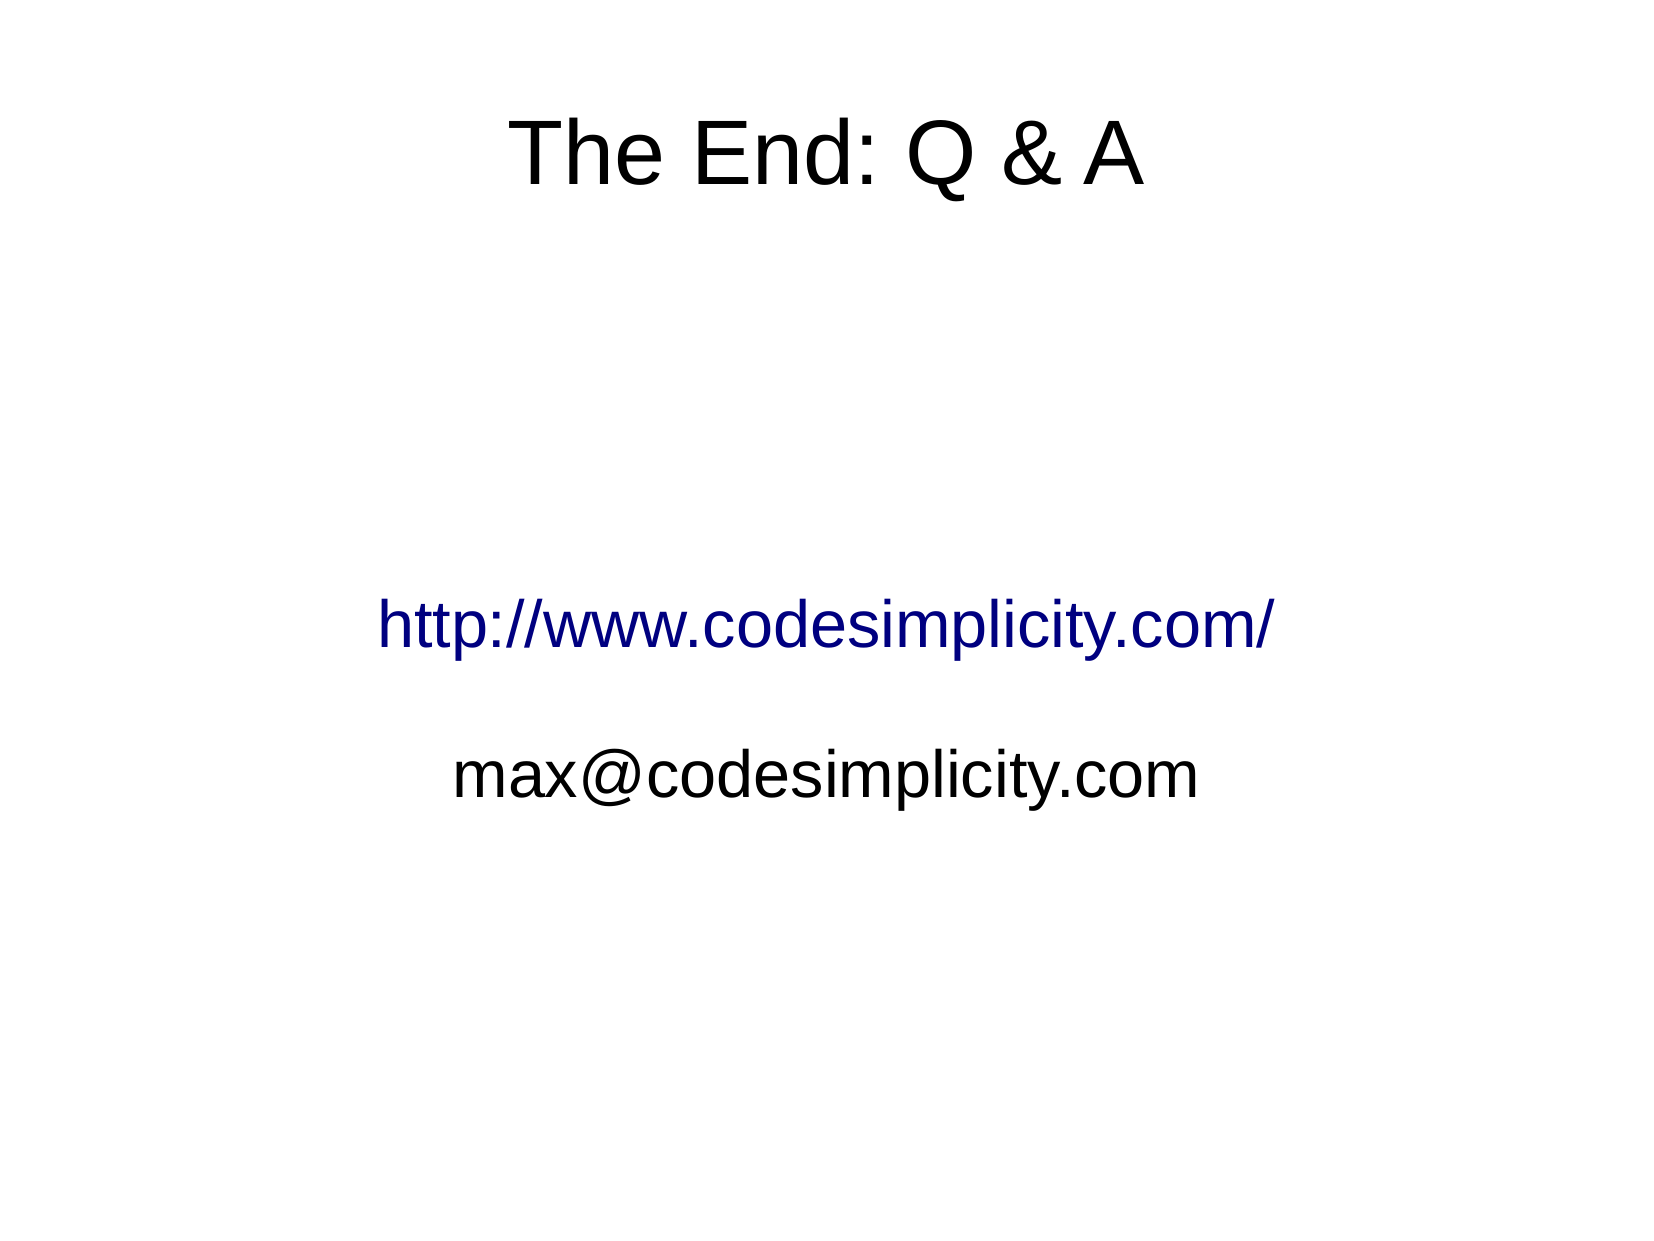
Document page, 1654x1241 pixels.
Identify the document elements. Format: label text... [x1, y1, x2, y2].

subtitle http://www.codesimplicity.com/ max@codesimplicity.com [82, 297, 1571, 1102]
title The End: Q & A [82, 49, 1571, 257]
